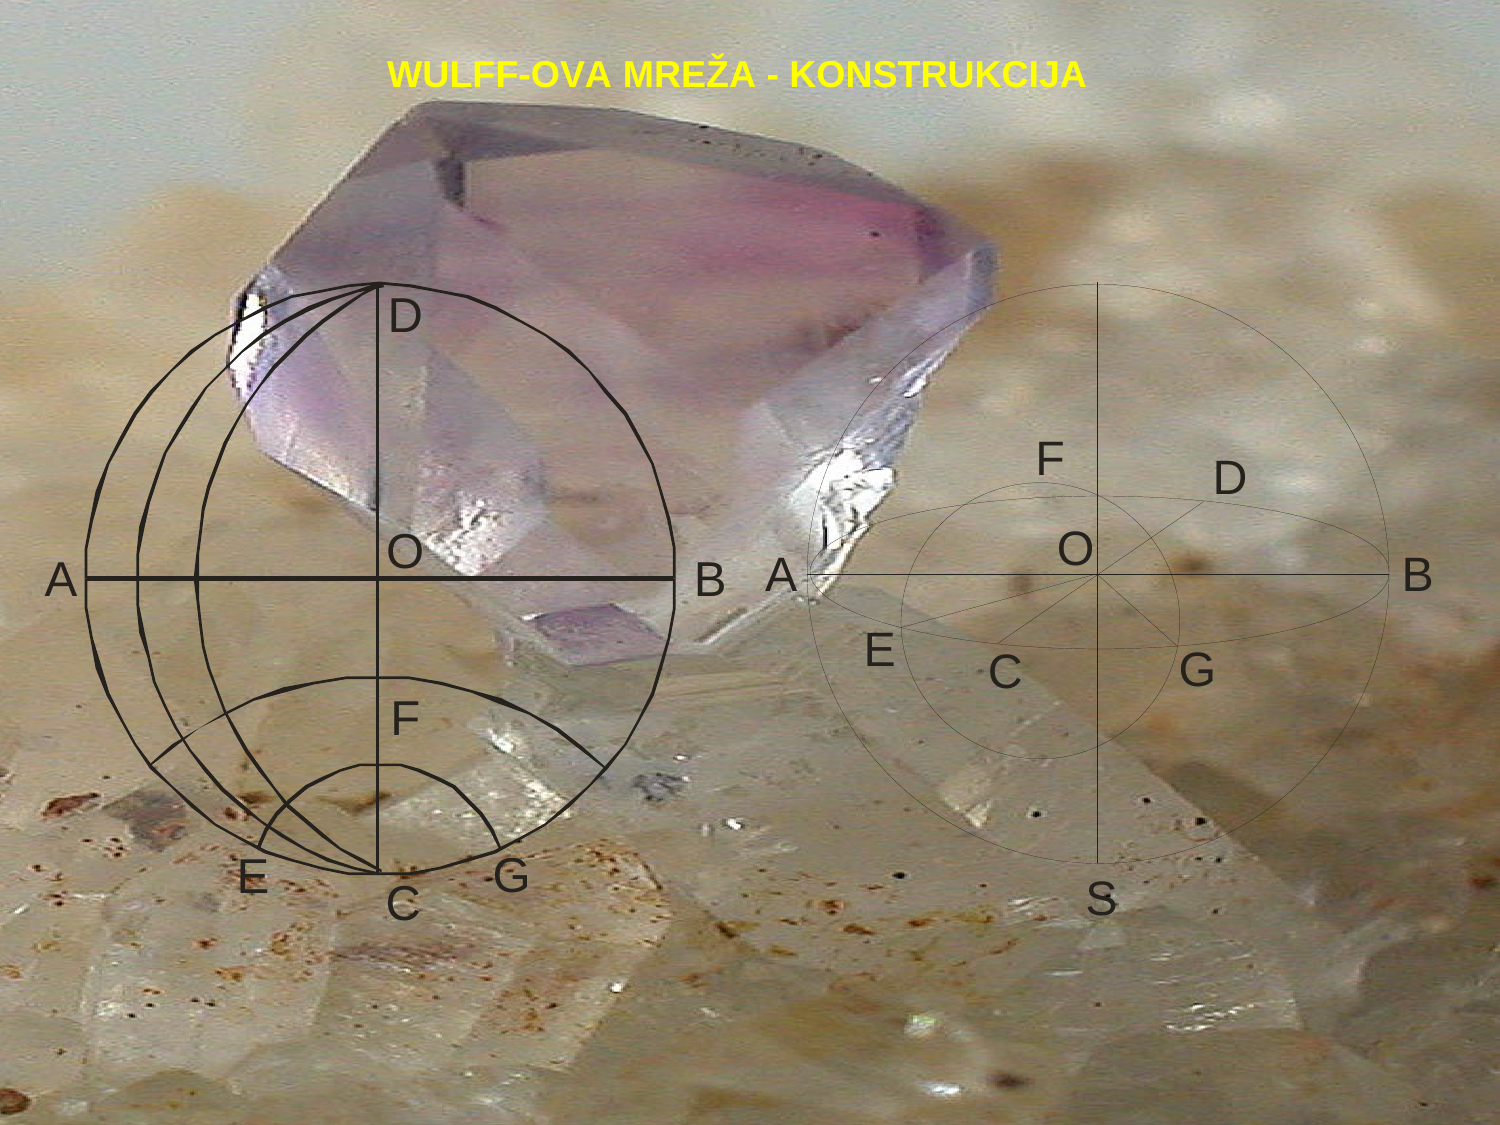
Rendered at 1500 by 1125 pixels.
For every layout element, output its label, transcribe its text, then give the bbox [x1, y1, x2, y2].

picture [0, 0, 1500, 1125]
text_box WULFF-OVA MREŽA - KONSTRUKCIJA [372, 42, 1102, 103]
chart [761, 278, 1436, 922]
chart [41, 278, 727, 923]
